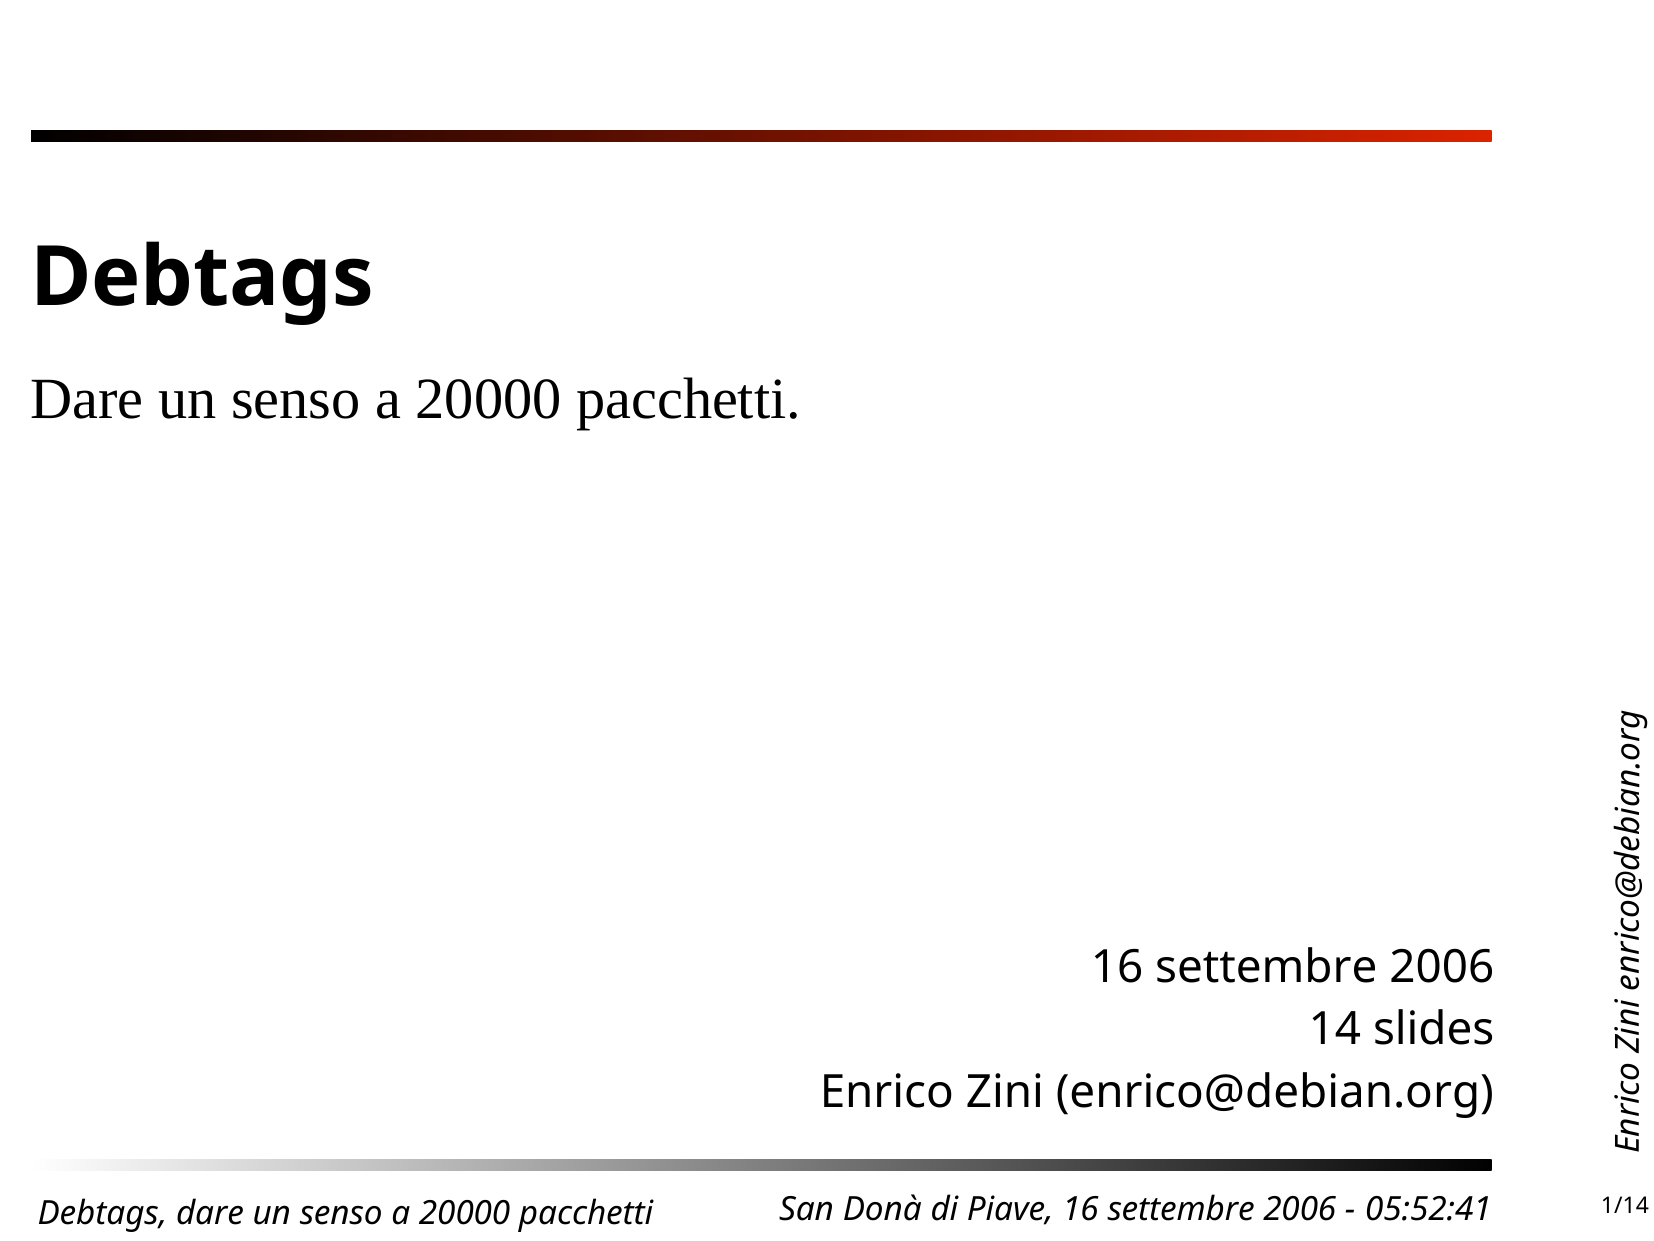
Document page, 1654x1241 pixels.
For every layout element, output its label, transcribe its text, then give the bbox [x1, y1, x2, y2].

text_box Debtags [30, 216, 1593, 367]
text_box Dare un senso a 20000 pacchetti. [30, 366, 1298, 435]
text_box 16 settembre 2006 14 slides Enrico Zini (enrico@debian.org) [624, 933, 1495, 1154]
